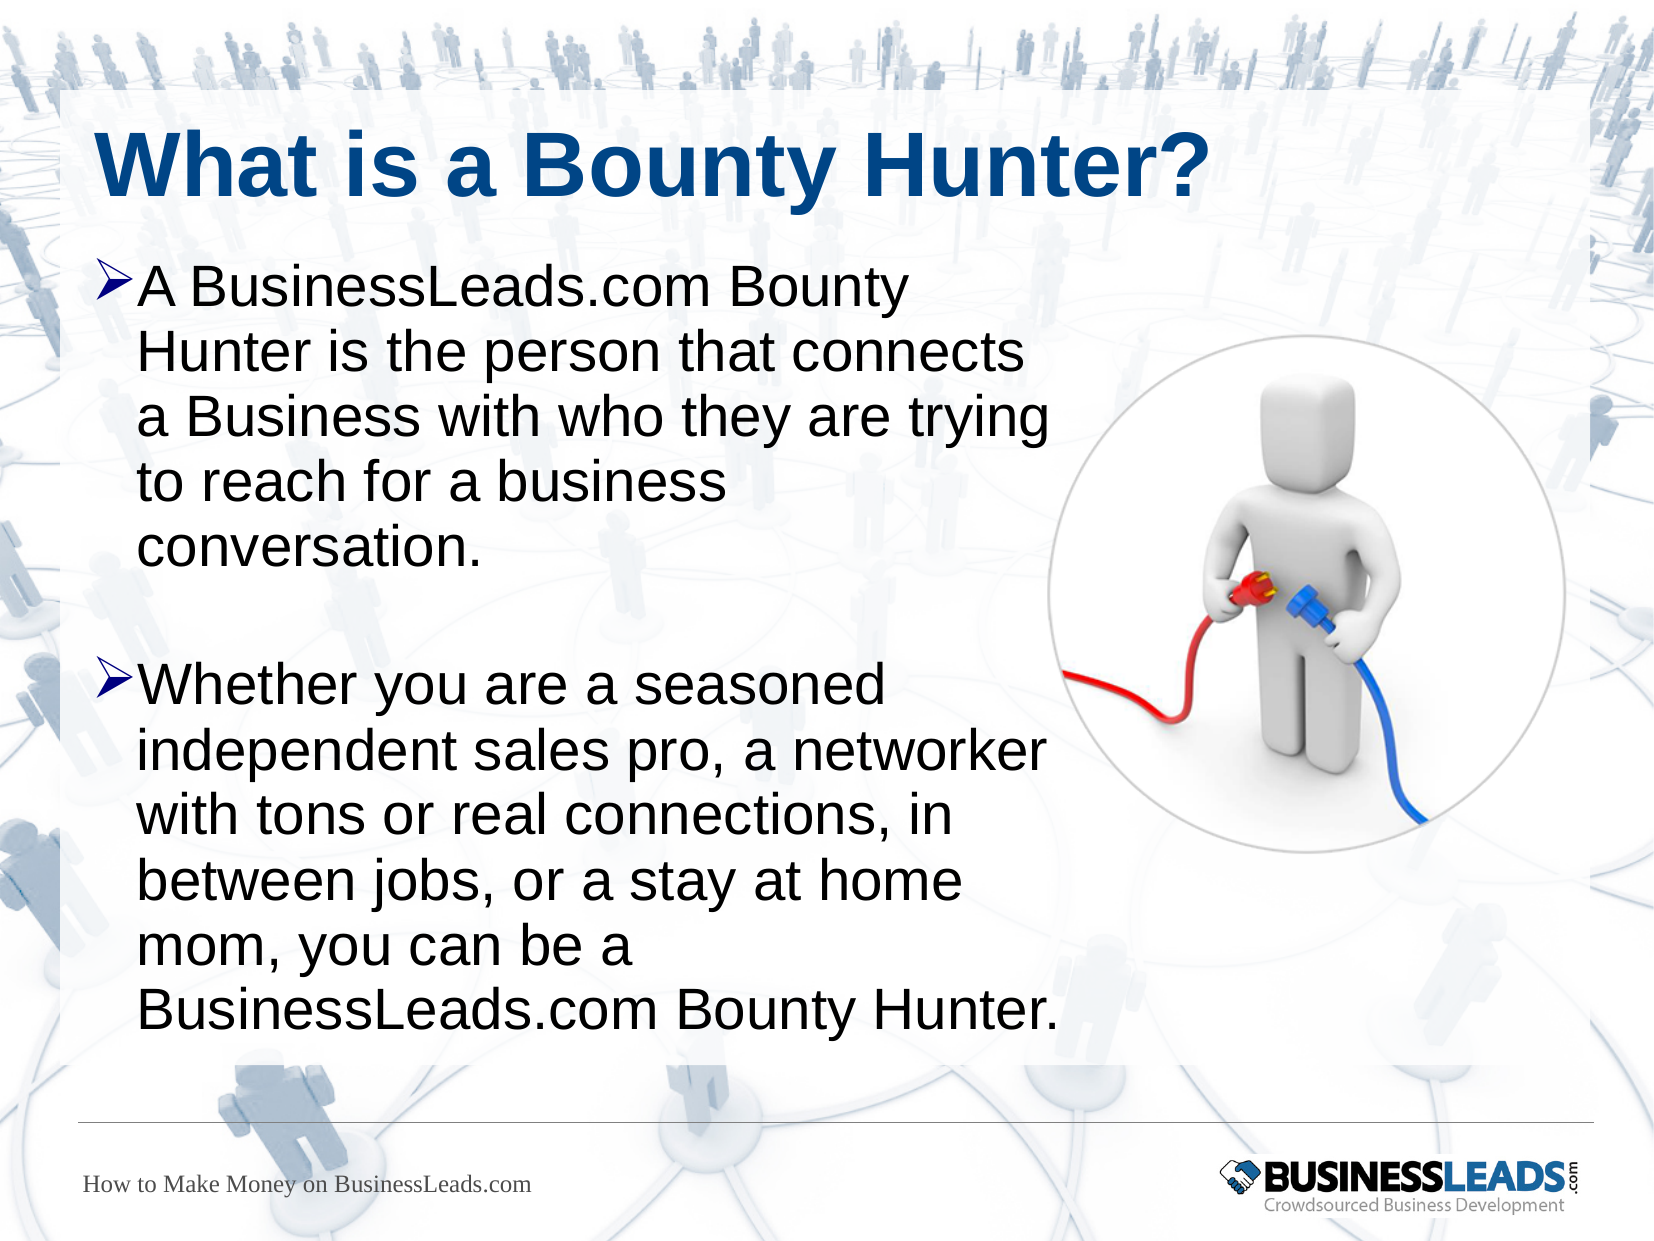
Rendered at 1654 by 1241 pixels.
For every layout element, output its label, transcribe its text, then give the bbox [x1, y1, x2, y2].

list A BusinessLeads.com Bounty Hunter is the person that connects a Business with who they are trying to reach for a business conversation. Whether you are a seasoned independent sales pro, a networker with tons or real connections, in between jobs, or a stay at home mom, you can be a BusinessLeads.com Bounty Hunter. [91, 254, 1067, 1241]
title What is a Bounty Hunter? [94, 61, 1583, 269]
picture [0, 3, 1654, 1241]
picture [1046, 332, 1569, 858]
